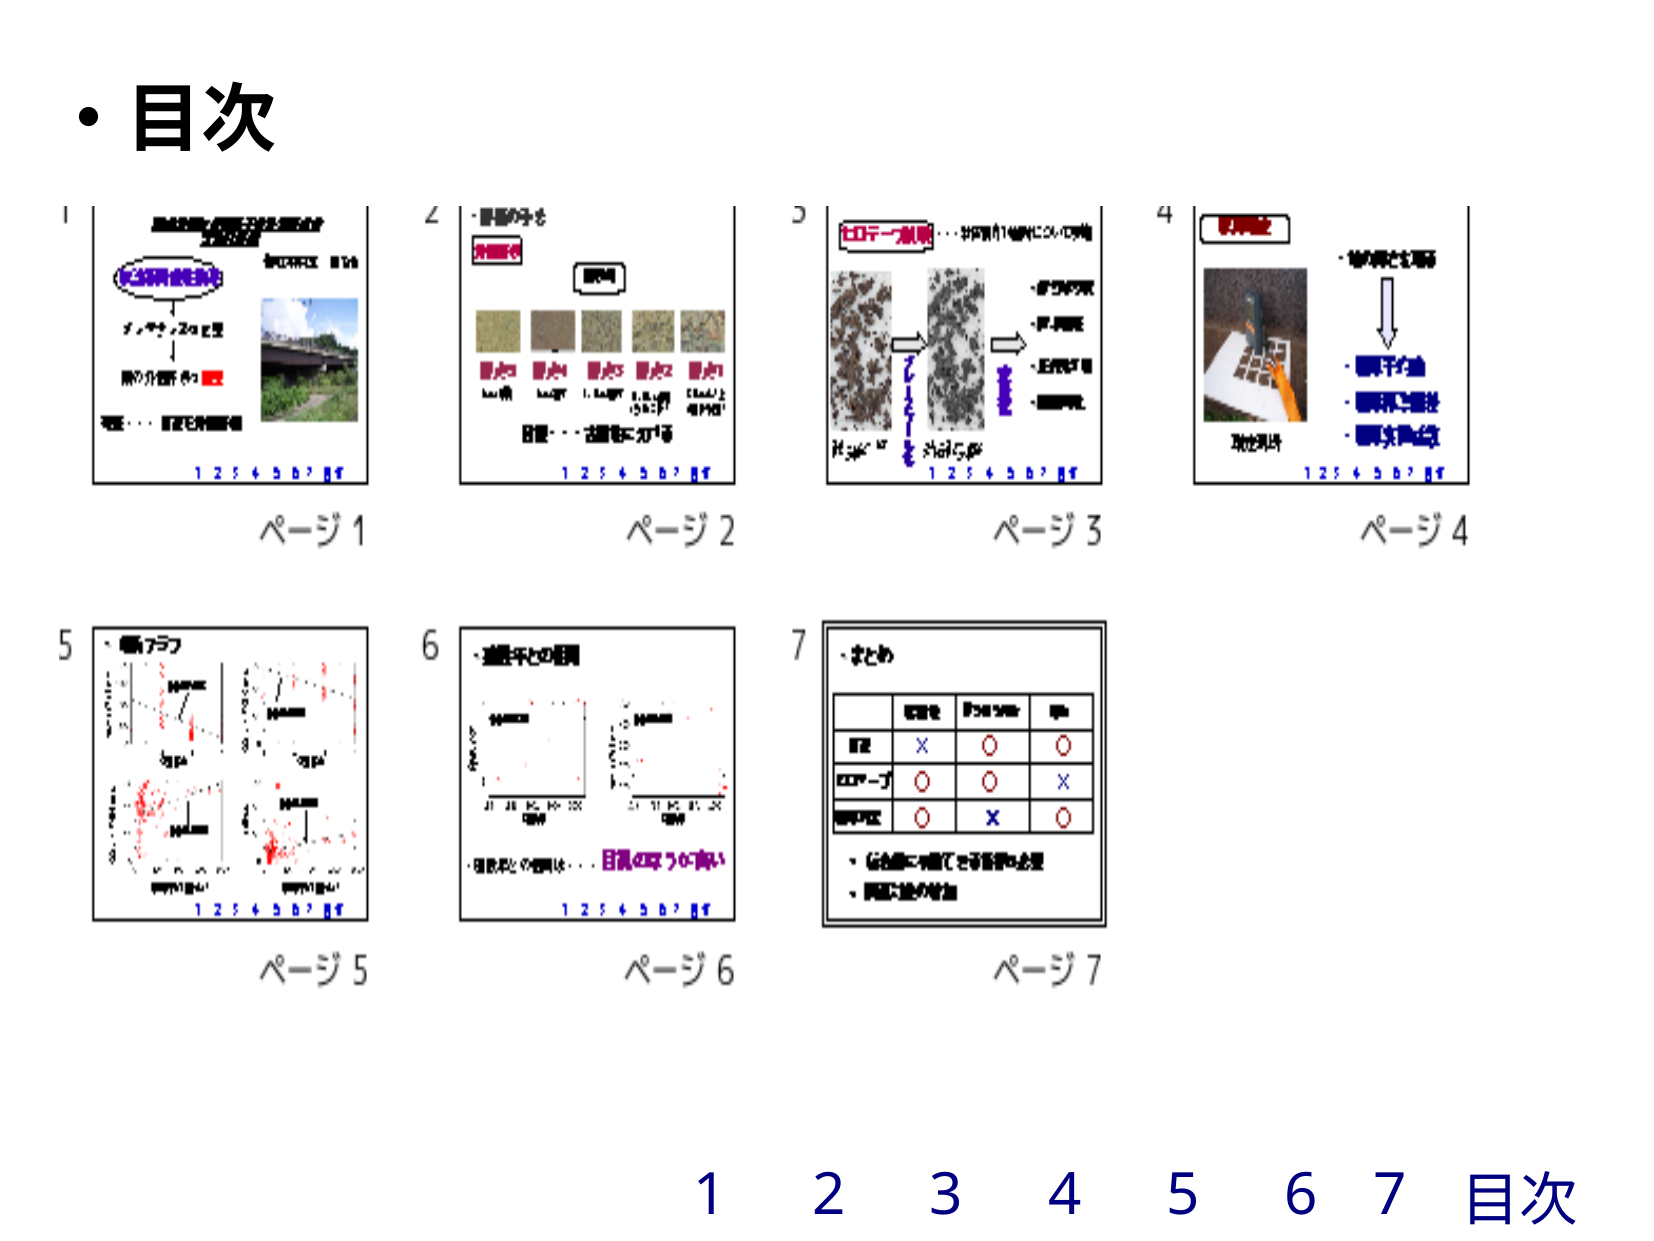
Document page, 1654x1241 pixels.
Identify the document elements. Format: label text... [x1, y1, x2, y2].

text_box 7 [1358, 1145, 1447, 1241]
text_box 5 [1151, 1145, 1270, 1234]
text_box 目次 [1446, 1145, 1595, 1224]
text_box ・目次 [36, 50, 296, 148]
text_box 6 [1269, 1145, 1358, 1224]
picture [59, 206, 1565, 1034]
text_box 3 [914, 1145, 1034, 1224]
text_box 4 [1034, 1145, 1151, 1224]
text_box 1 [679, 1145, 797, 1224]
text_box 2 [797, 1145, 914, 1224]
